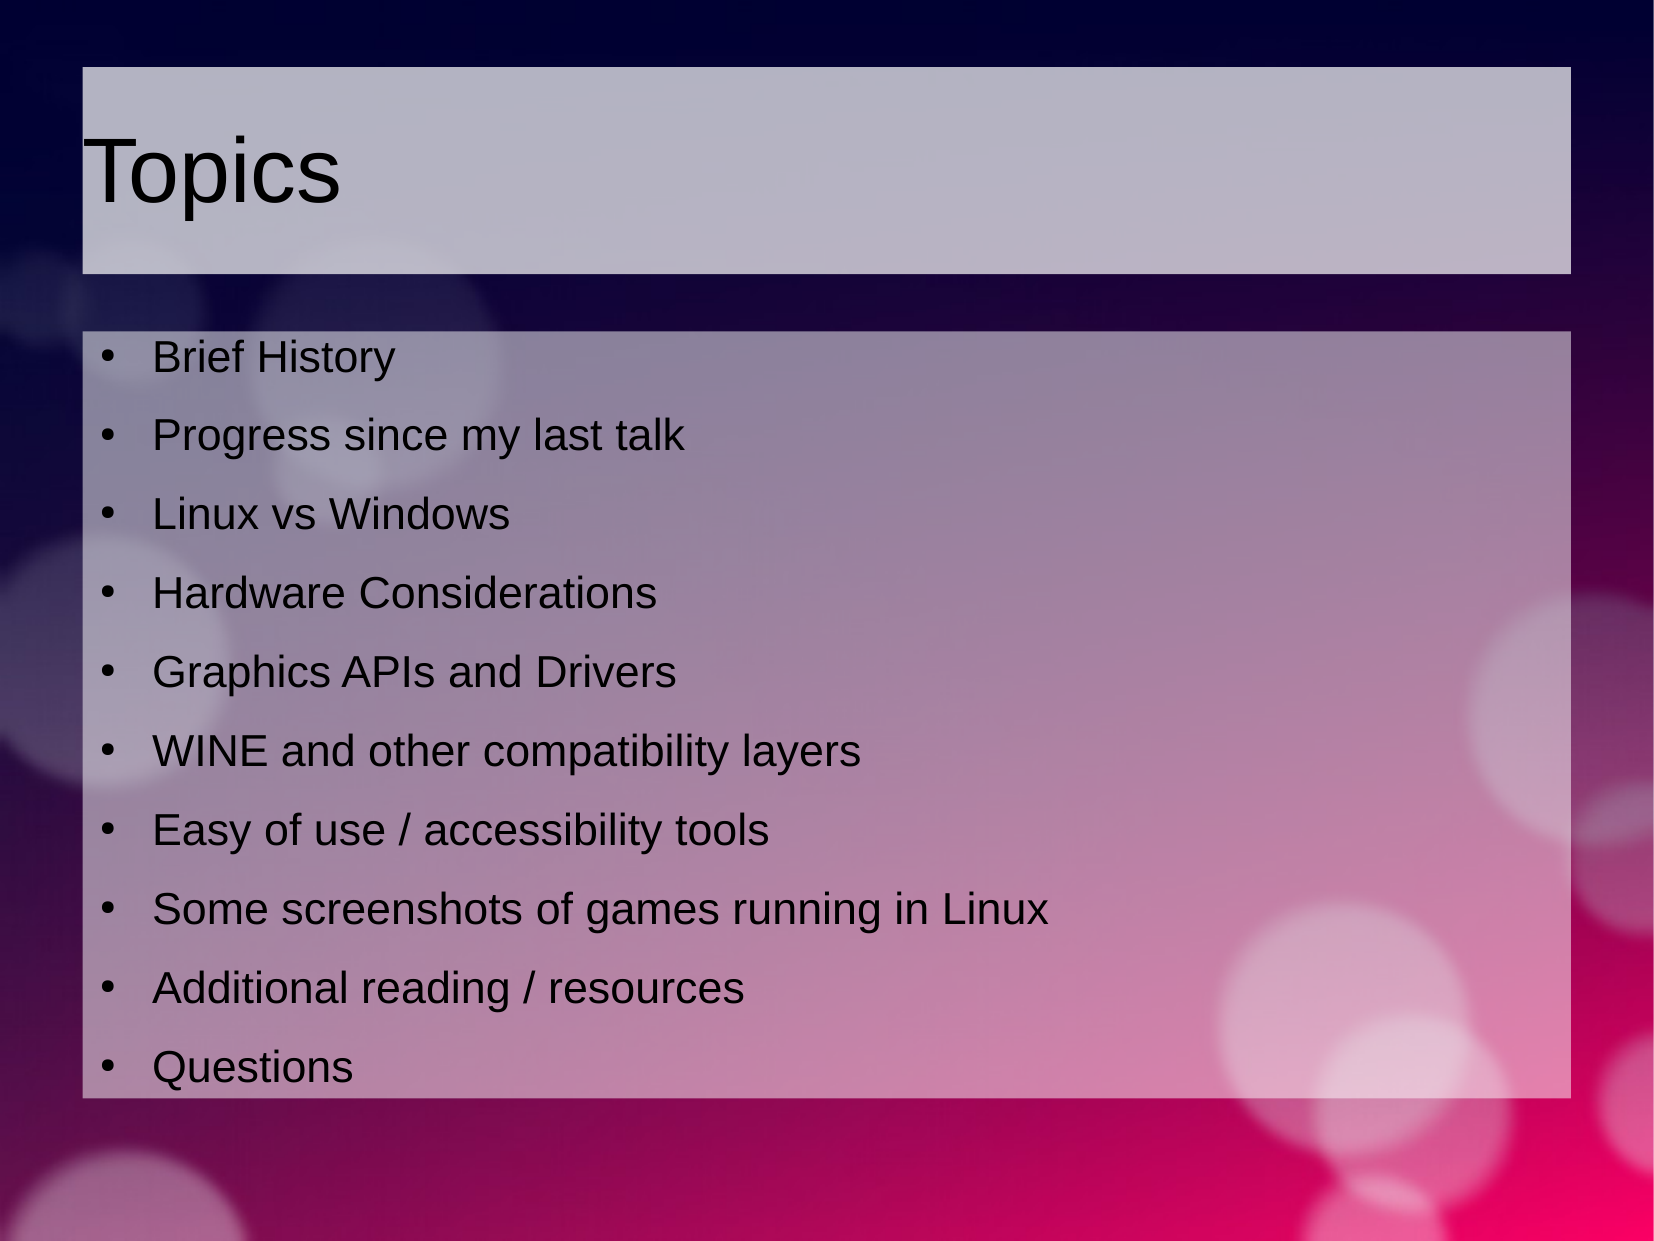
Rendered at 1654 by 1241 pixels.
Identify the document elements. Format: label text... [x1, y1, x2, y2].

list Brief History Progress since my last talk Linux vs Windows Hardware Considerations Graphics APIs and Drivers WINE and other compatibility layers Easy of use / accessibility tools Some screenshots of games running in Linux Additional reading / resources Questions [82, 331, 1571, 1099]
picture [0, 0, 1654, 1241]
title Topics [82, 67, 1571, 275]
